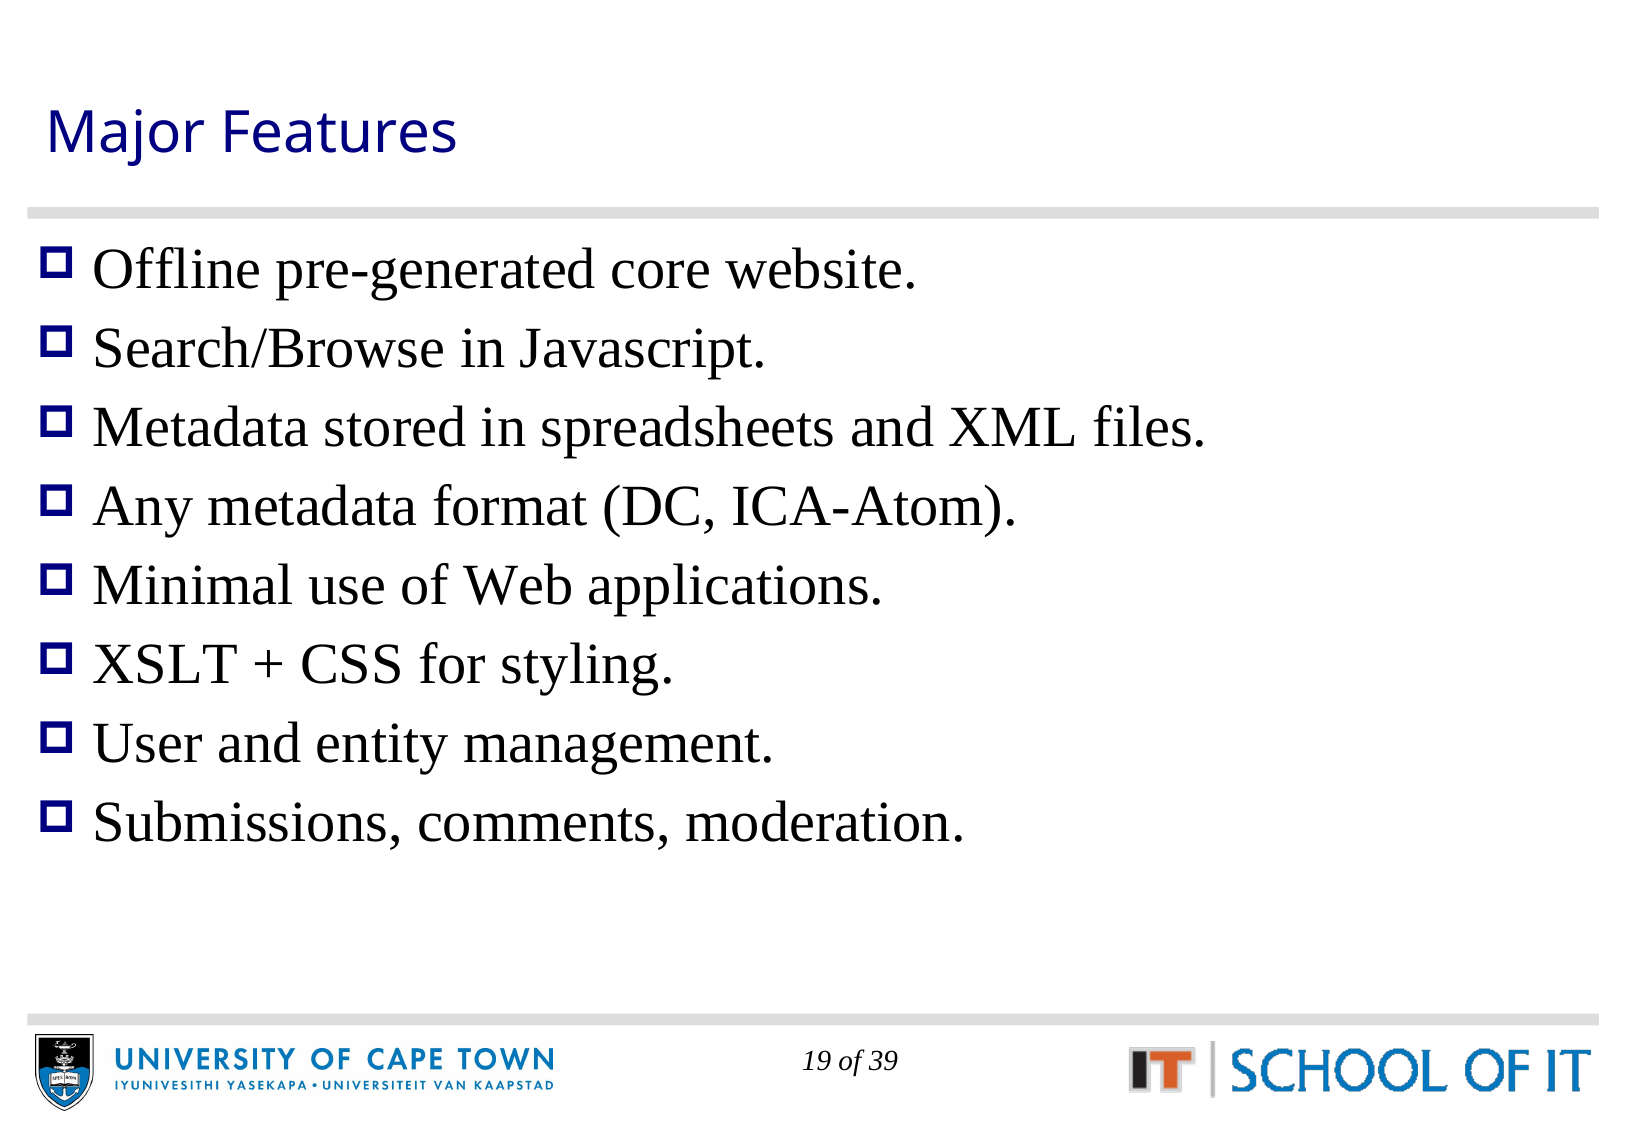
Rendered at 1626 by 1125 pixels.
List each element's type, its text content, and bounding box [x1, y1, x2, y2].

list Offline pre-generated core website. Search/Browse in Javascript. Metadata stored in spreadsheets and XML files. Any metadata format (DC, ICA-Atom). Minimal use of Web applications. XSLT + CSS for styling. User and entity management. Submissions, comments, moderation. [36, 236, 1579, 998]
title Major Features [45, 66, 1583, 194]
picture [1118, 1030, 1606, 1109]
picture [35, 1034, 553, 1111]
